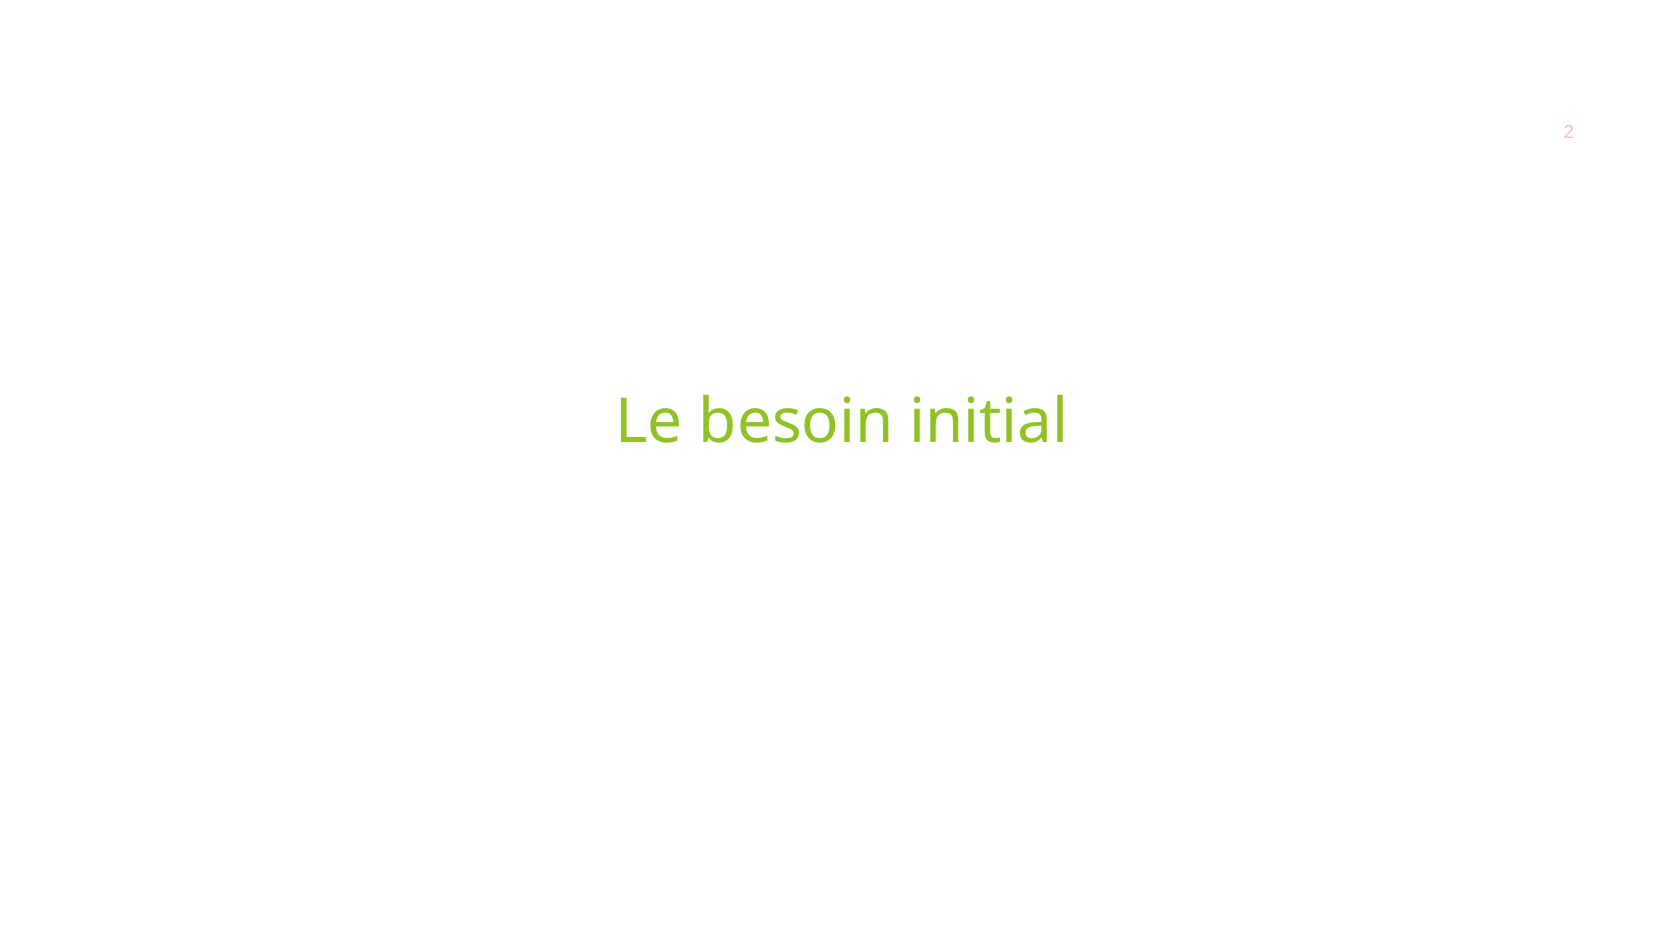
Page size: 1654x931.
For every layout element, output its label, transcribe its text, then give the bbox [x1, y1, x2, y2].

title Le besoin initial [600, 373, 1097, 464]
text_box [1563, 119, 1654, 144]
